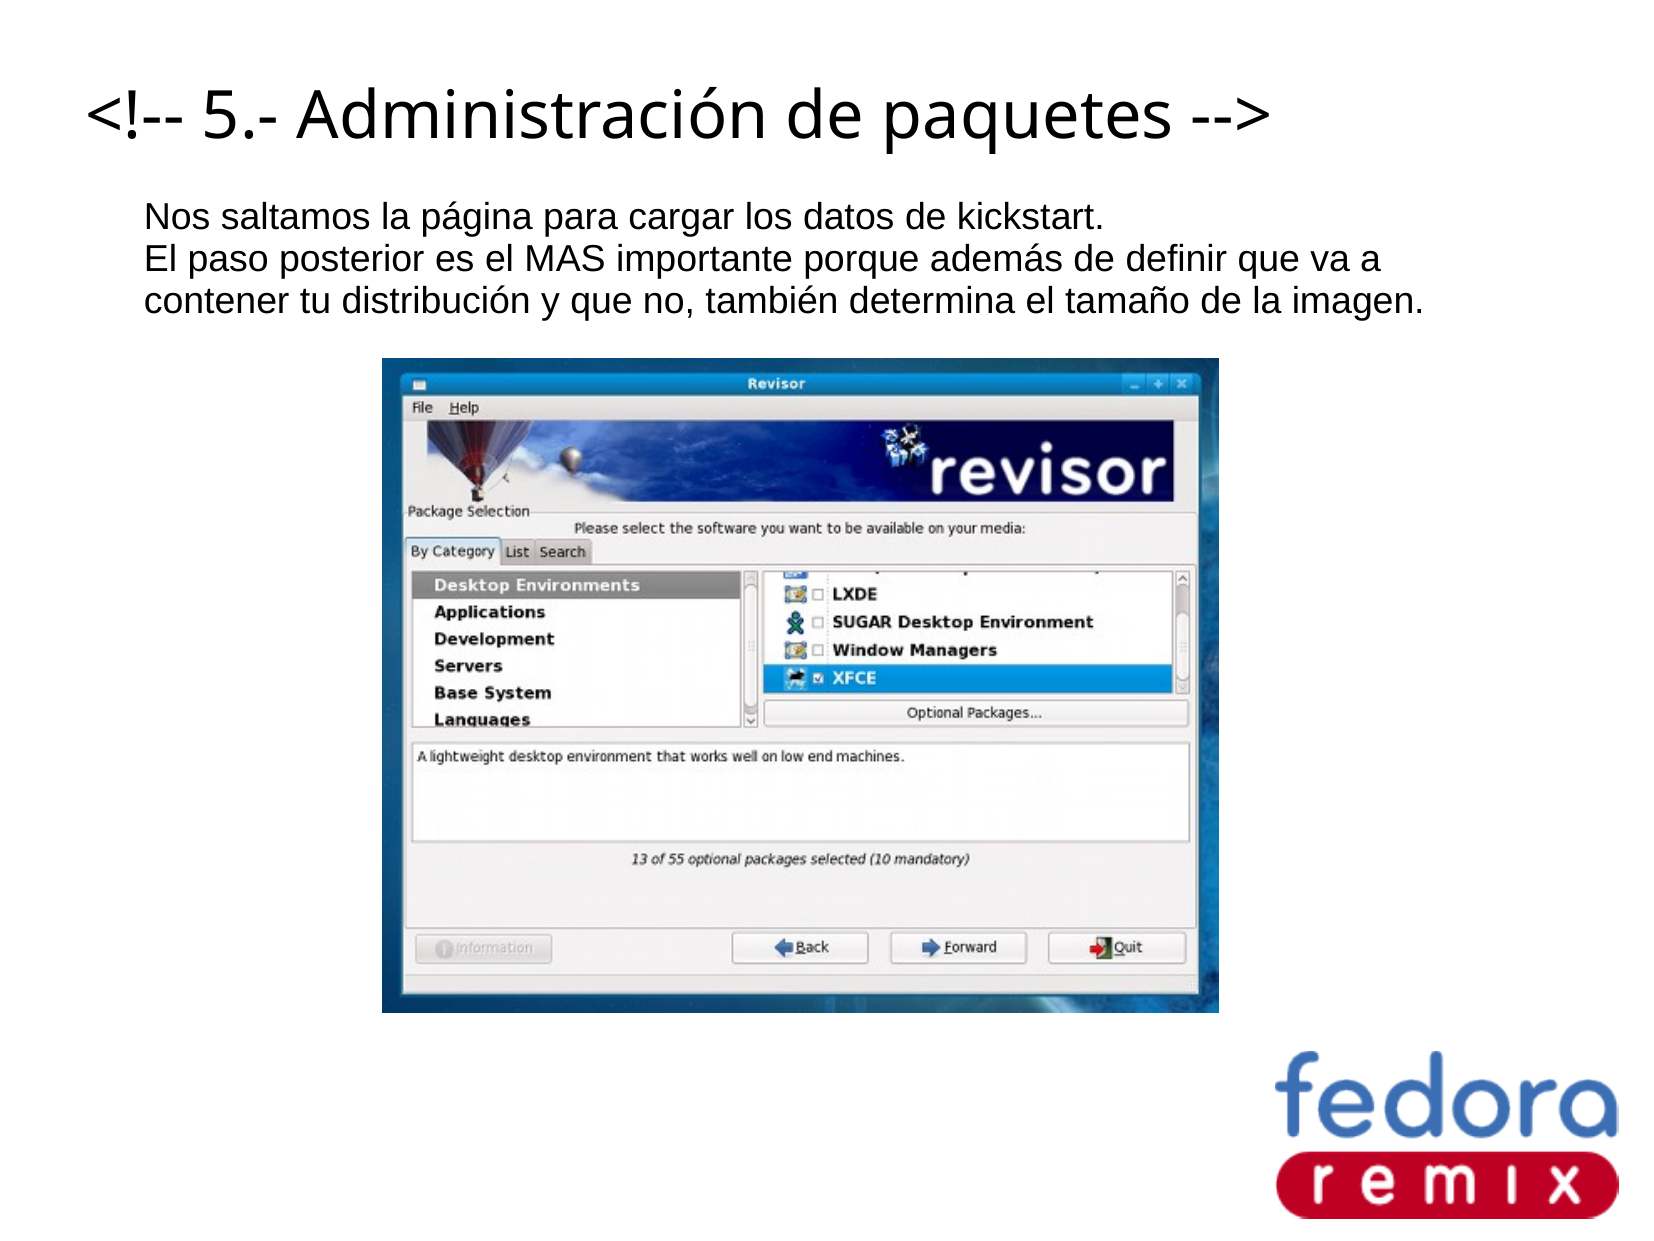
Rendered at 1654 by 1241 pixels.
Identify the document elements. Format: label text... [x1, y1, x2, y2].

text_box Nos saltamos la página para cargar los datos de kickstart. El paso posterior es el MAS importante porque además de definir que va a contener tu distribución y que no, también determina el tamaño de la imagen. [129, 187, 1526, 329]
picture [1275, 1051, 1619, 1219]
list <!-- 5.- Administración de paquetes --> [14, 67, 1576, 146]
picture [382, 358, 1219, 1013]
